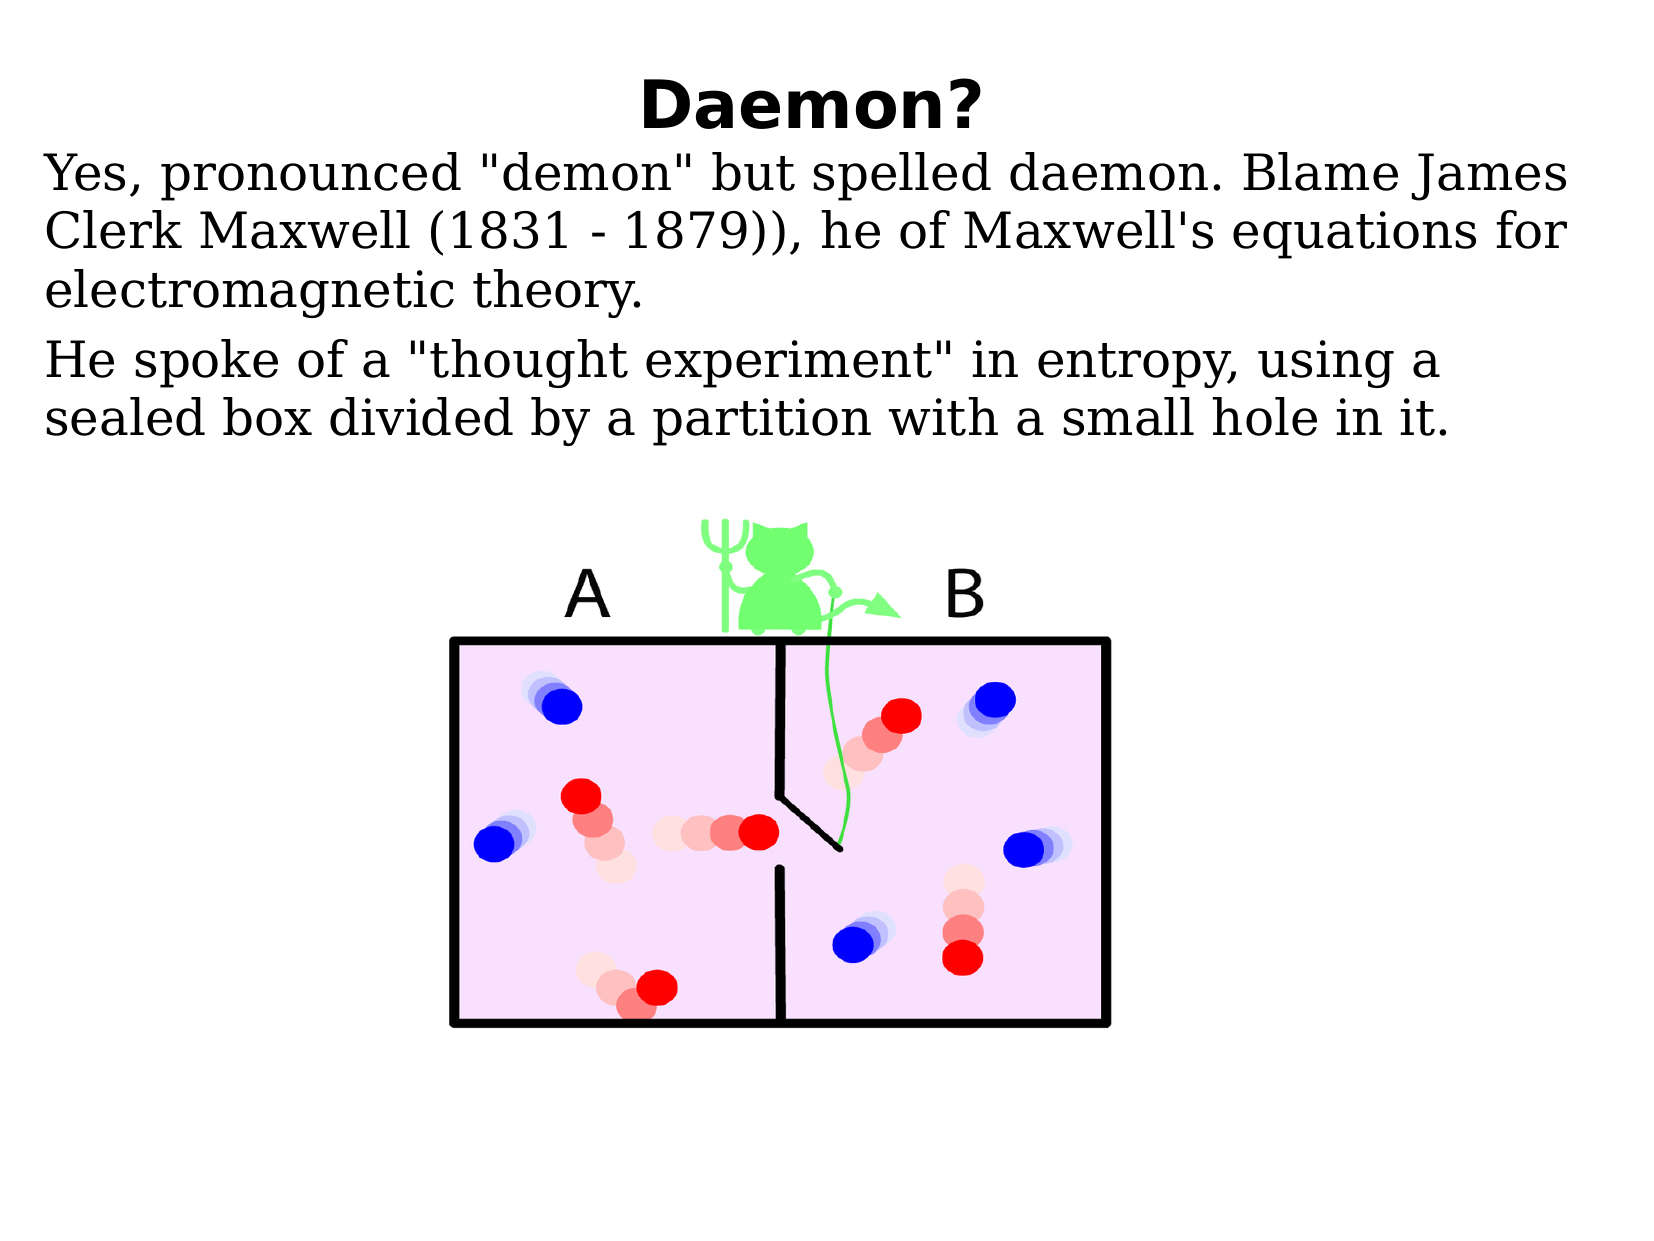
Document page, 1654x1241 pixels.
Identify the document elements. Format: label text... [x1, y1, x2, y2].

text_box Daemon? Yes, pronounced "demon" but spelled daemon. Blame James Clerk Maxwell (1831 - 1879)), he of Maxwell's equations for electromagnetic theory. He spoke of a "thought experiment" in entropy, using a sealed box divided by a partition with a small hole in it. [29, 59, 1595, 525]
picture [324, 469, 1241, 1093]
